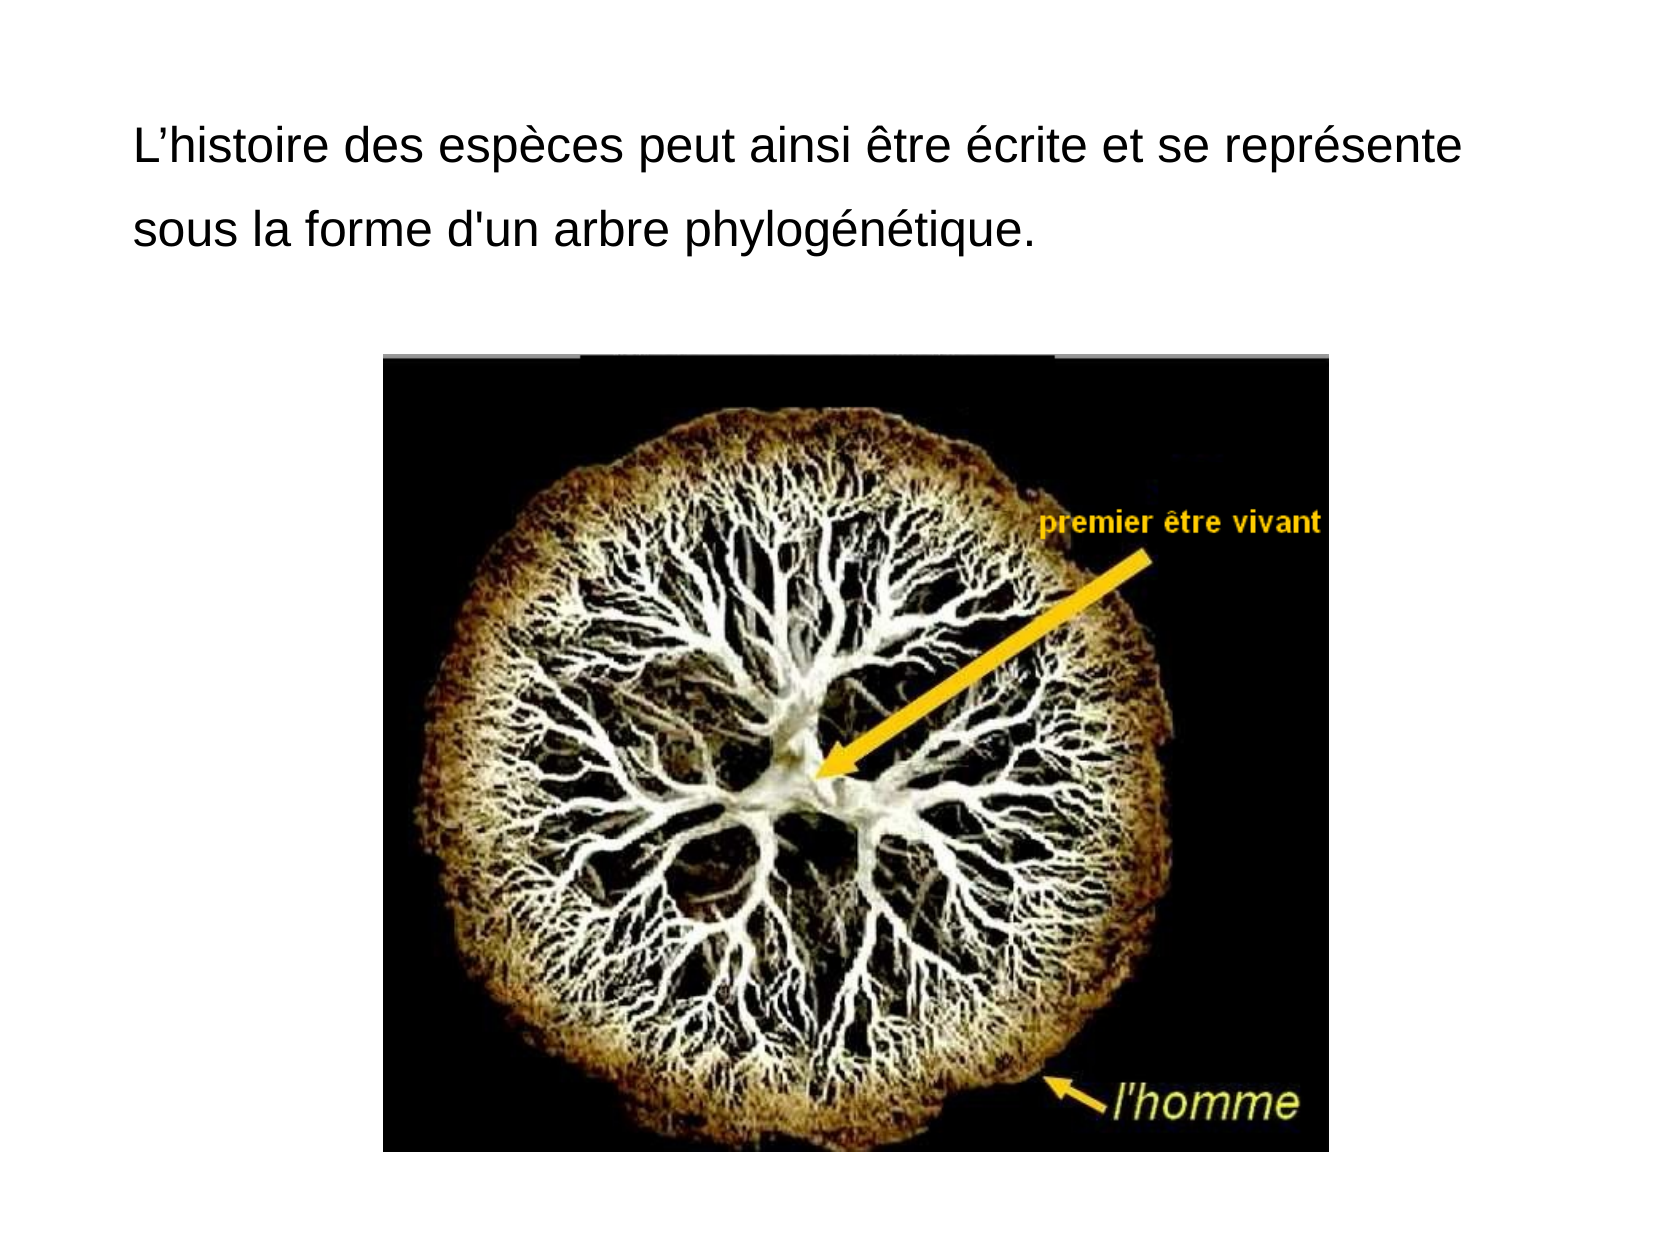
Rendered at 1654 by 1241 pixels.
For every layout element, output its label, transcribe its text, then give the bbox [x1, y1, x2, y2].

picture [383, 354, 1329, 1152]
text_box L’histoire des espèces peut ainsi être écrite et se représente sous la forme d'un arbre phylogénétique. [118, 82, 1536, 237]
